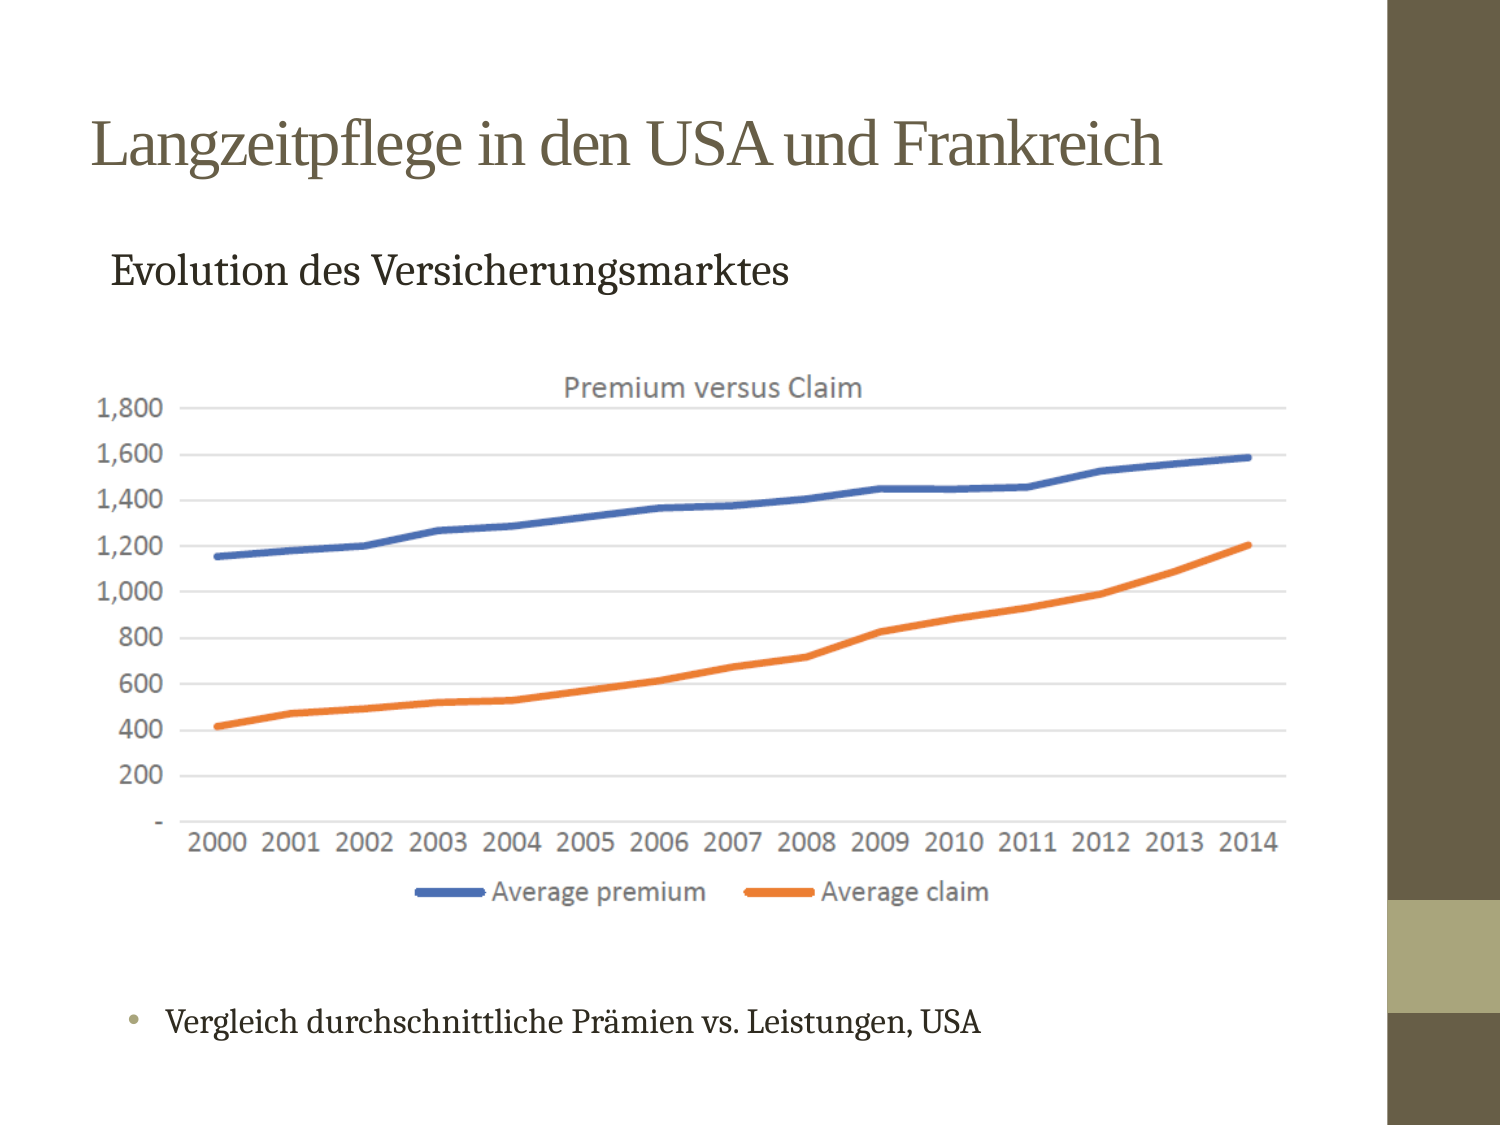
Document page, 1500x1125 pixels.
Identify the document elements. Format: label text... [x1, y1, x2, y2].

title Langzeitpflege in den USA und Frankreich [75, 45, 1400, 233]
list Vergleich durchschnittliche Prämien vs. Leistungen, USA [75, 999, 1326, 1050]
picture [76, 342, 1311, 931]
text_box Evolution des Versicherungsmarktes [76, 231, 1327, 312]
text_box [99, 326, 1351, 563]
